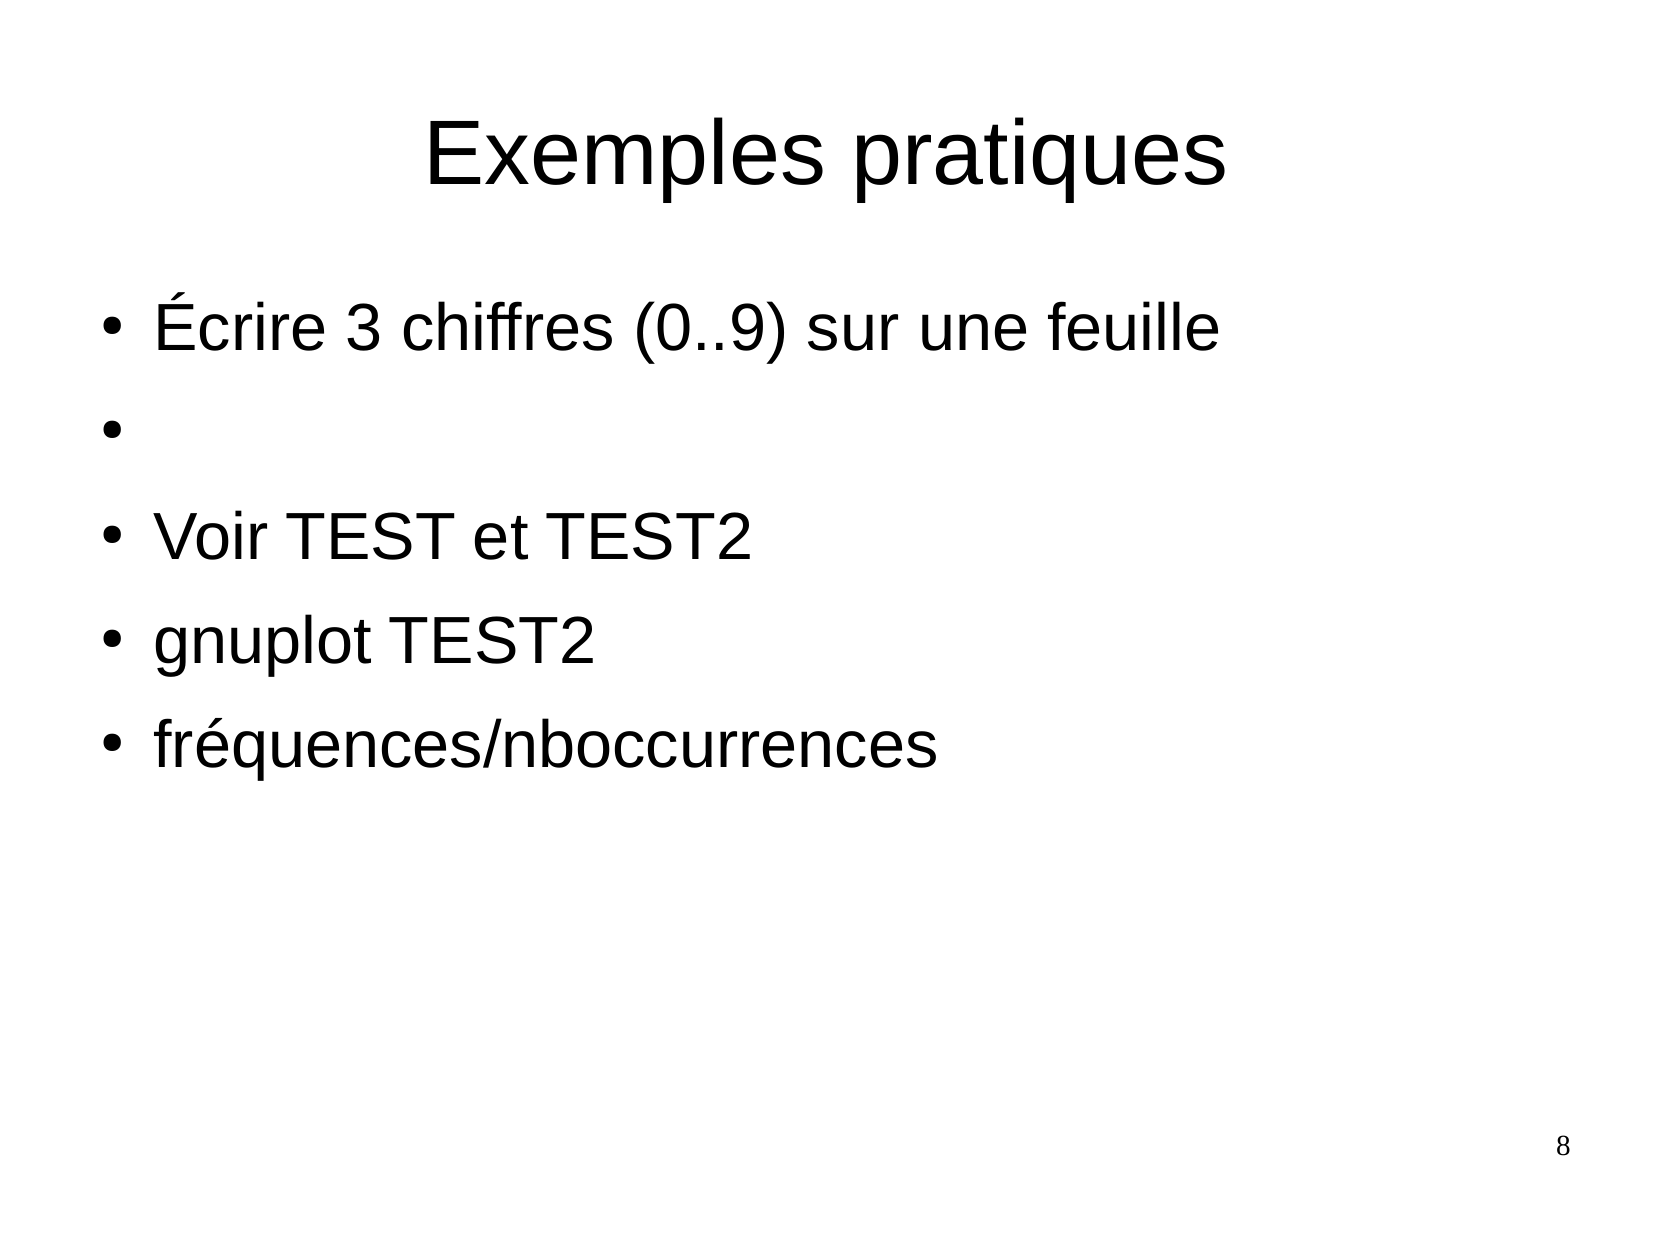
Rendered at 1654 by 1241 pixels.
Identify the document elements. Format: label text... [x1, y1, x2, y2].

title Exemples pratiques [82, 56, 1571, 250]
list Écrire 3 chiffres (0..9) sur une feuille Voir TEST et TEST2 gnuplot TEST2 fréquences/nboccurrences [82, 290, 1571, 1094]
